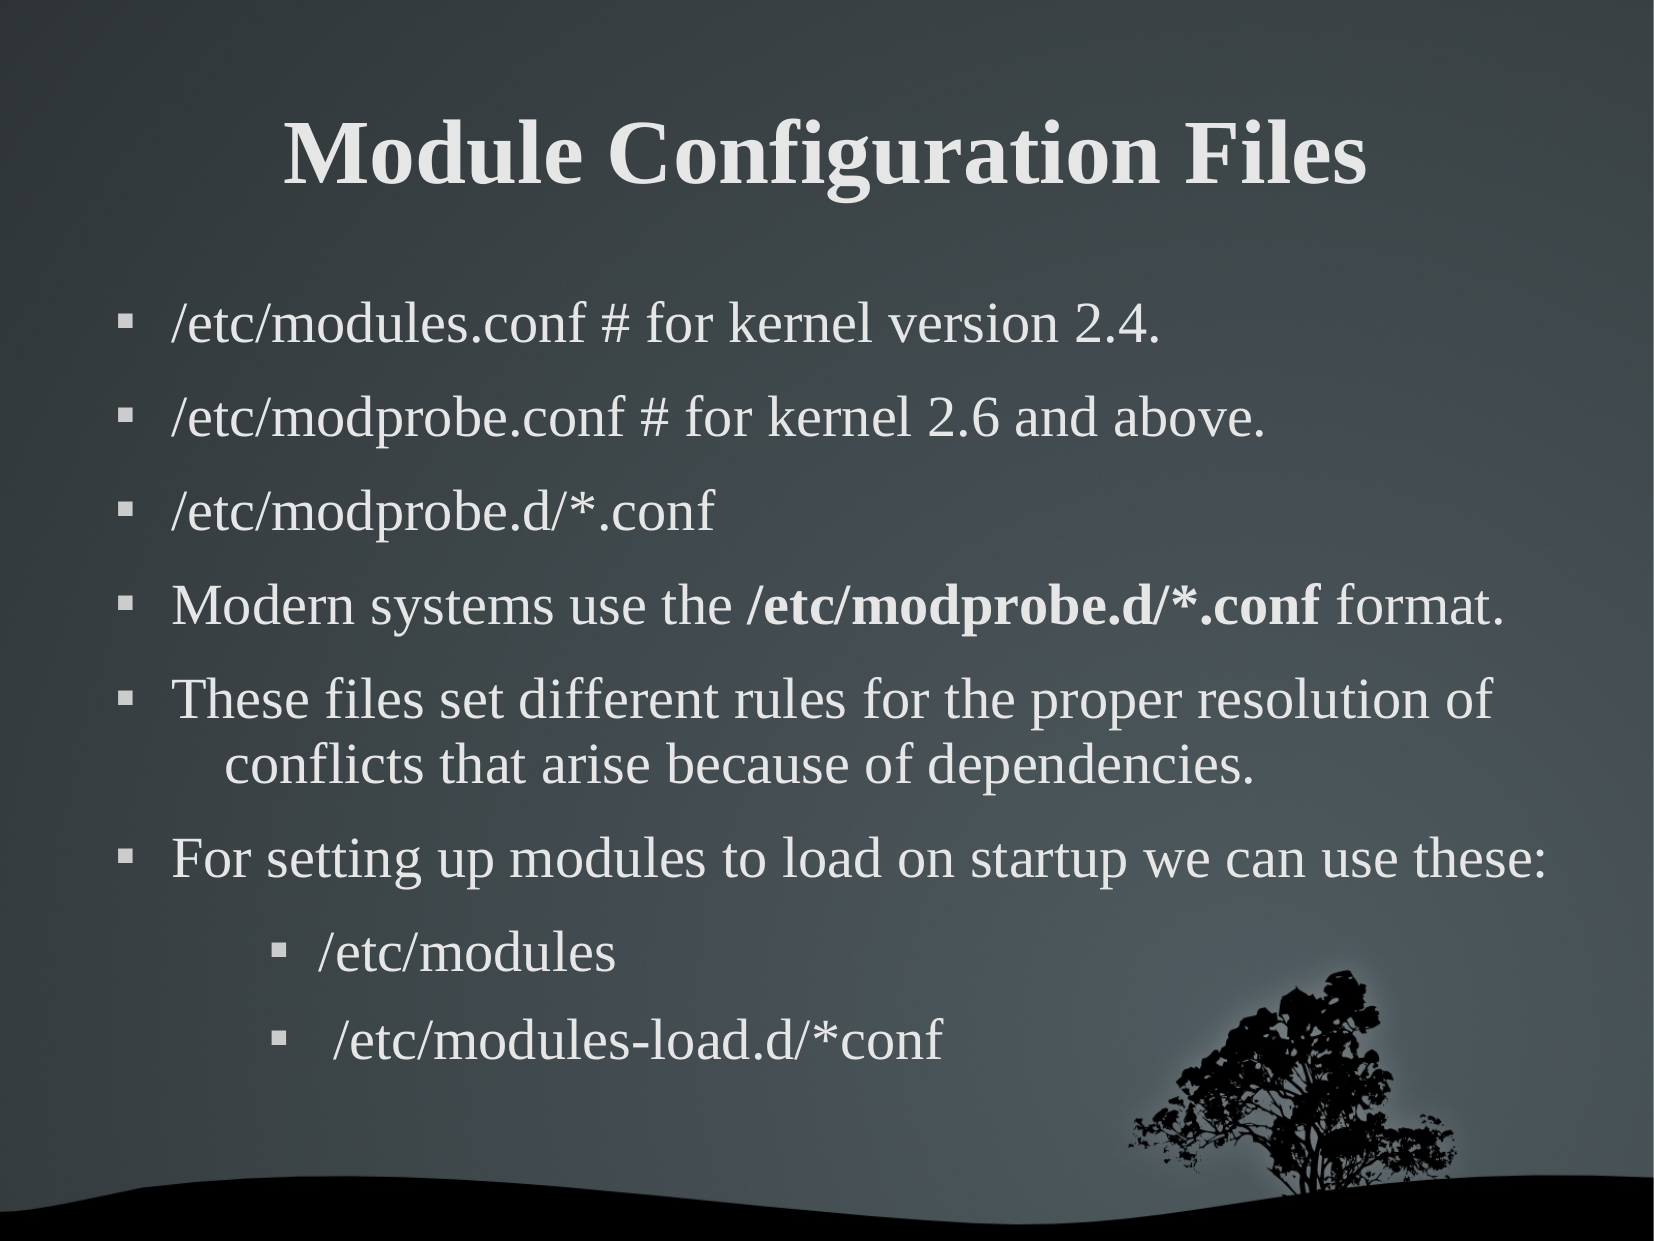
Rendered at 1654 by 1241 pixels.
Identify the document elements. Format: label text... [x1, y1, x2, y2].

picture [0, 0, 1654, 1241]
list /etc/modules.conf # for kernel version 2.4. /etc/modprobe.conf # for kernel 2.6 and above. /etc/modprobe.d/*.conf Modern systems use the /etc/modprobe.d/*.conf format. These files set different rules for the proper resolution of conflicts that arise because of dependencies. For setting up modules to load on startup we can use these: /etc/modules /etc/modules-load.d/*conf [82, 290, 1571, 1109]
title Module Configuration Files [82, 49, 1571, 257]
